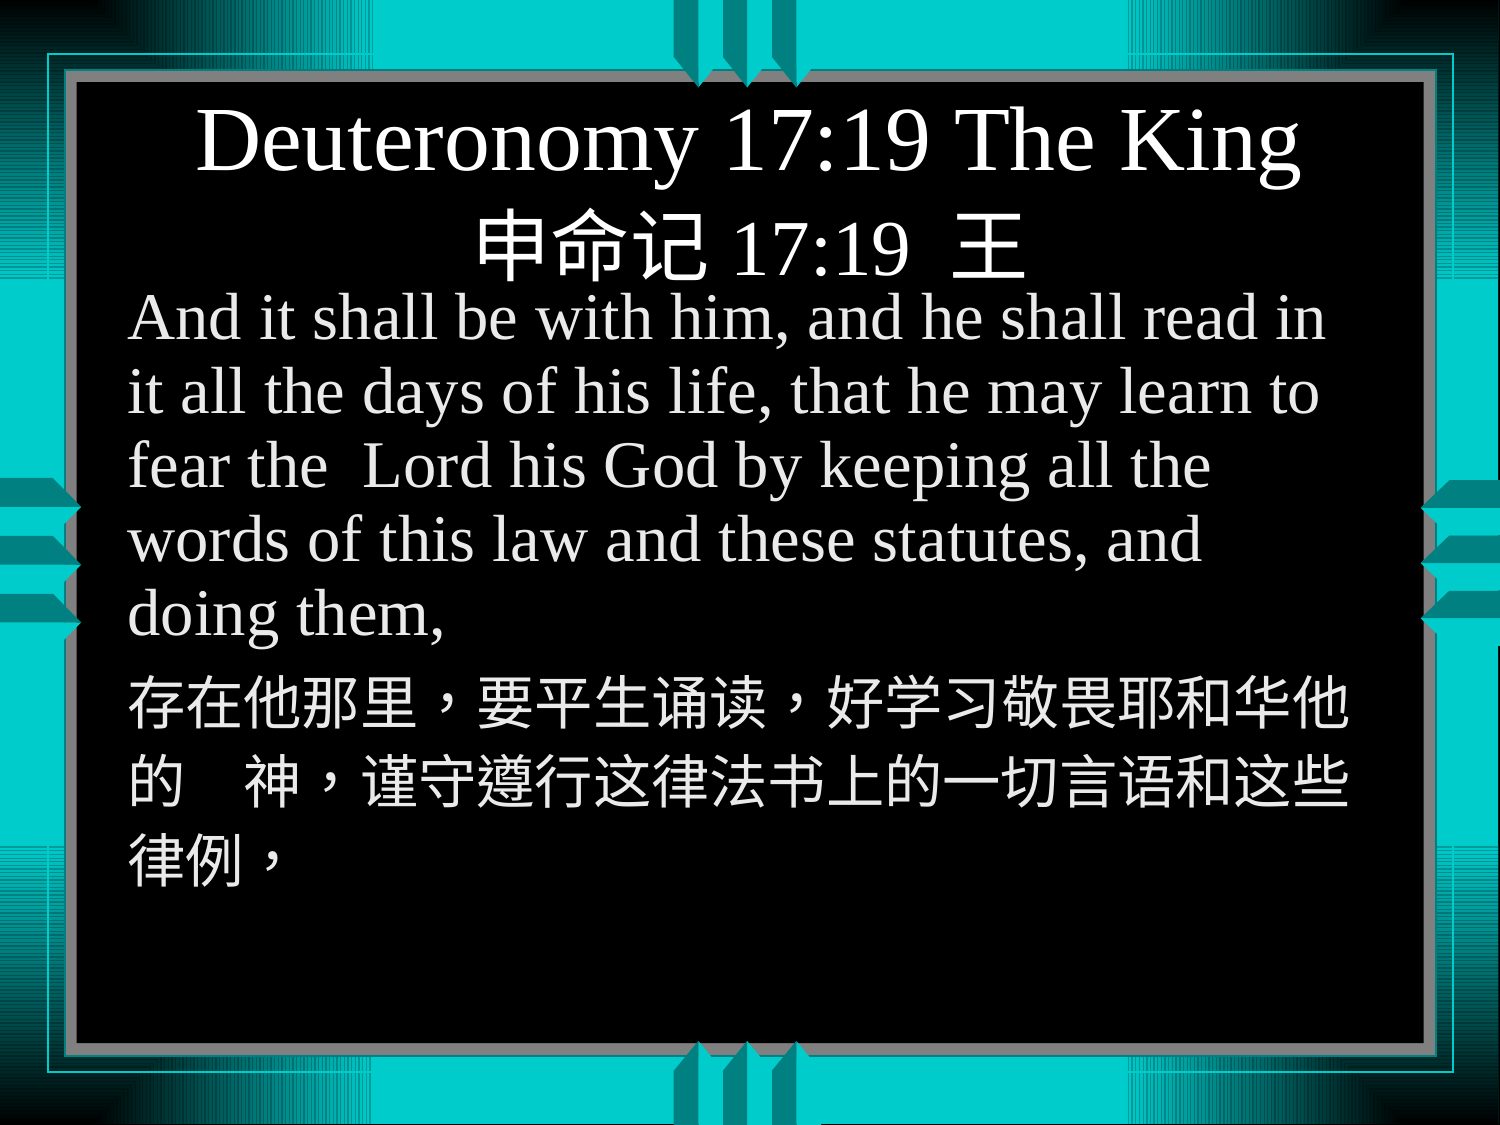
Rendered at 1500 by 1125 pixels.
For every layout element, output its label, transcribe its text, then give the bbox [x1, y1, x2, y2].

text_box And it shall be with him, and he shall read in it all the days of his life, that he may learn to fear the Lord his God by keeping all the words of this law and these statutes, and doing them, 存在他那里，要平生诵读，好学习敬畏耶和华他的 神，谨守遵行这律法书上的一切言语和这些律例， [112, 272, 1388, 991]
title Deuteronomy 17:19 The King 申命记17:19 王 [112, 82, 1388, 272]
